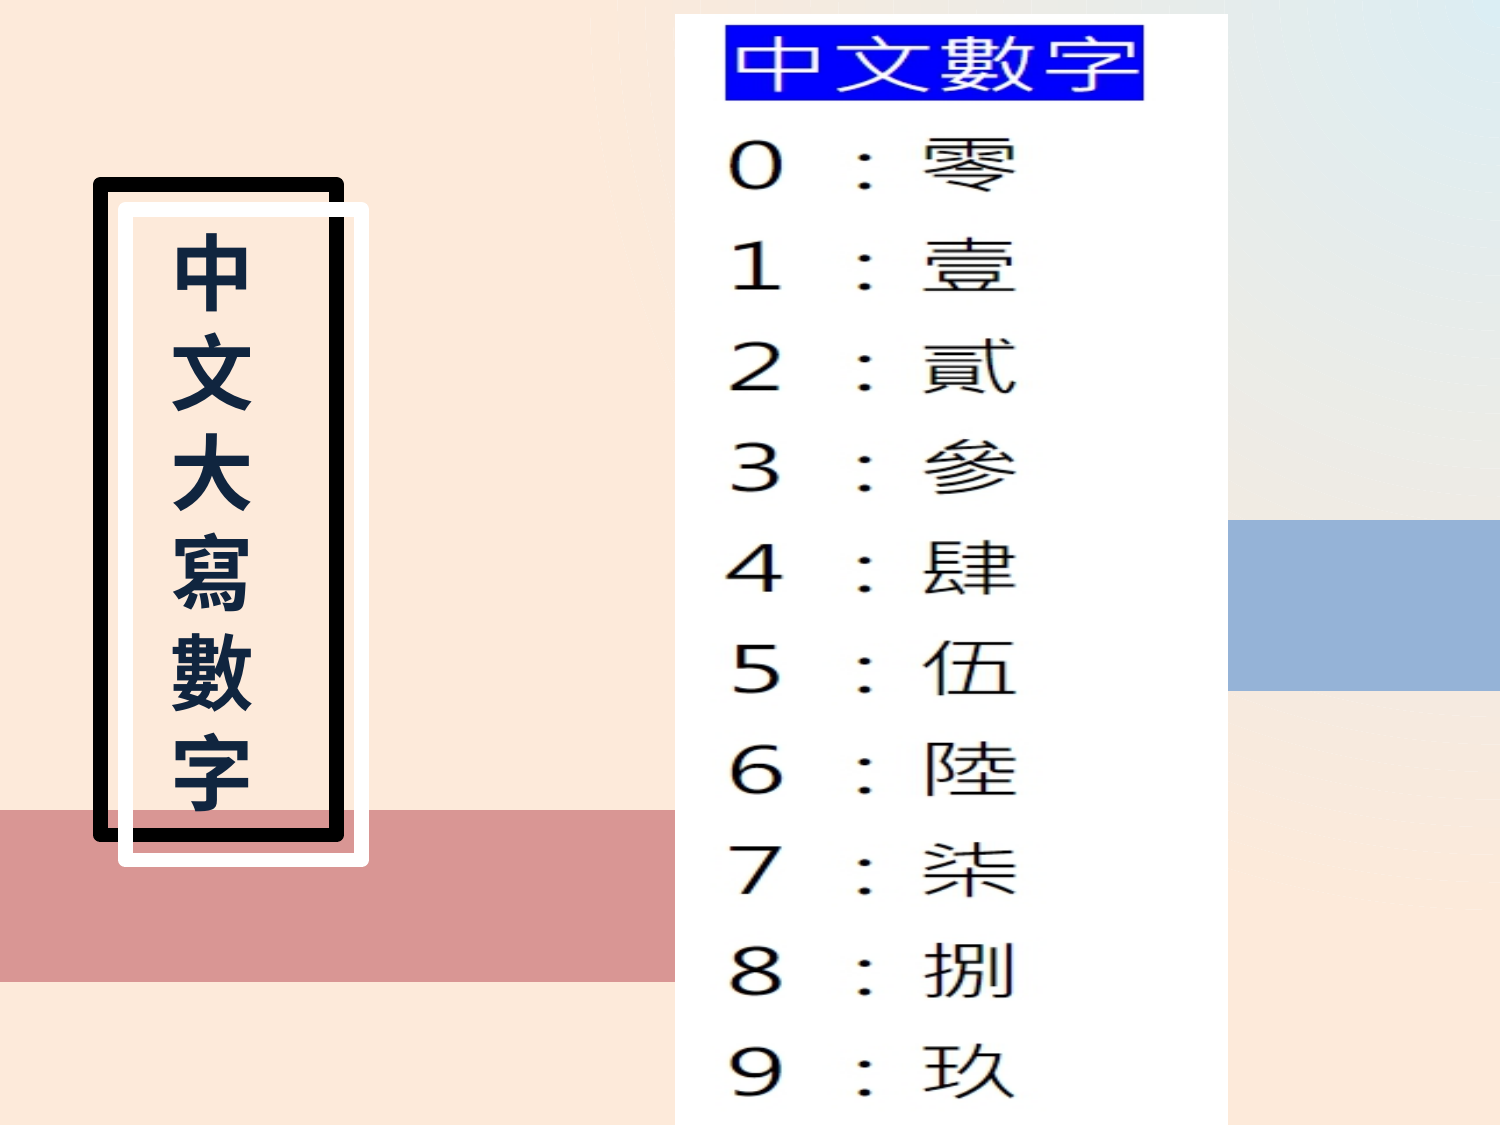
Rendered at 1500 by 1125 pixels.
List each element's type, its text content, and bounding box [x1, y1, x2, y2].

picture [675, 14, 1228, 1125]
text_box [269, 810, 329, 828]
text_box [133, 810, 354, 853]
text_box [0, 810, 675, 982]
text_box [108, 810, 118, 828]
text_box 中 文 大 寫 數 字 [155, 217, 269, 828]
text_box [133, 810, 155, 828]
text_box [1228, 520, 1500, 691]
